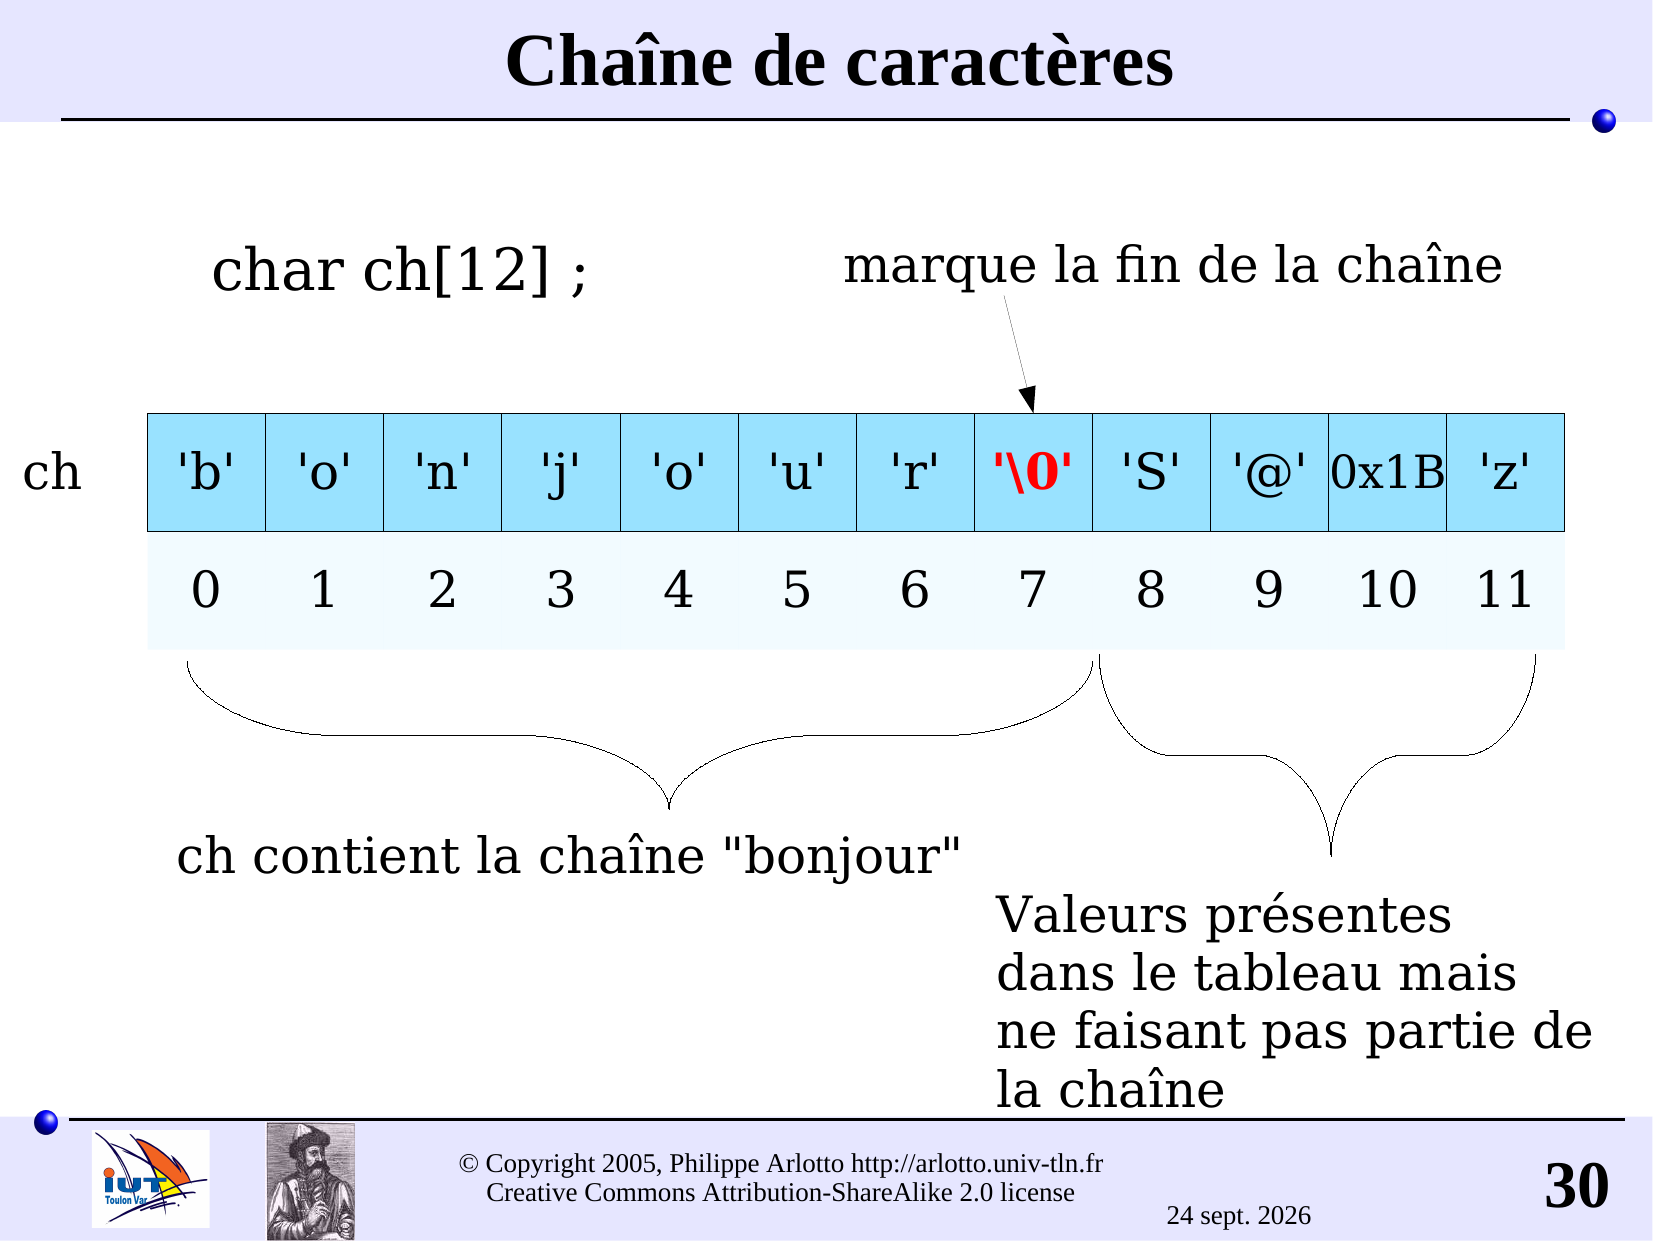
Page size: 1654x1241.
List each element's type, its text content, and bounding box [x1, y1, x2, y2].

text_box 'j' [501, 413, 620, 531]
text_box 11 [1446, 531, 1565, 650]
text_box char ch[12] ; [211, 236, 591, 305]
picture [265, 1122, 355, 1241]
text_box 3 [501, 531, 620, 650]
text_box ch contient la chaîne "bonjour" [176, 826, 965, 886]
text_box 2 [383, 531, 501, 650]
text_box 7 [974, 531, 1092, 650]
text_box 'r' [856, 413, 974, 531]
text_box 1 [265, 531, 383, 650]
text_box 'S' [1092, 413, 1210, 531]
text_box marque la fin de la chaîne [843, 236, 1506, 295]
text_box 5 [738, 531, 856, 650]
text_box 10 [1328, 531, 1446, 650]
text_box 'z' [1446, 413, 1565, 531]
text_box 0 [147, 531, 265, 650]
text_box 'b' [147, 413, 266, 531]
text_box 'o' [620, 413, 738, 531]
text_box '\0' [974, 413, 1092, 531]
text_box ch [22, 442, 119, 502]
text_box '@' [1210, 413, 1328, 531]
text_box 4 [620, 531, 738, 650]
text_box 8 [1092, 531, 1210, 650]
text_box 'o' [266, 413, 383, 531]
text_box 6 [856, 531, 974, 650]
text_box 9 [1210, 531, 1328, 650]
text_box Valeurs présentes dans le tableau mais ne faisant pas partie de la chaîne [996, 885, 1595, 1120]
text_box 0x1B [1328, 413, 1446, 531]
text_box 'u' [738, 413, 856, 531]
title Chaîne de caractères [95, 11, 1585, 110]
text_box 'n' [383, 413, 501, 531]
